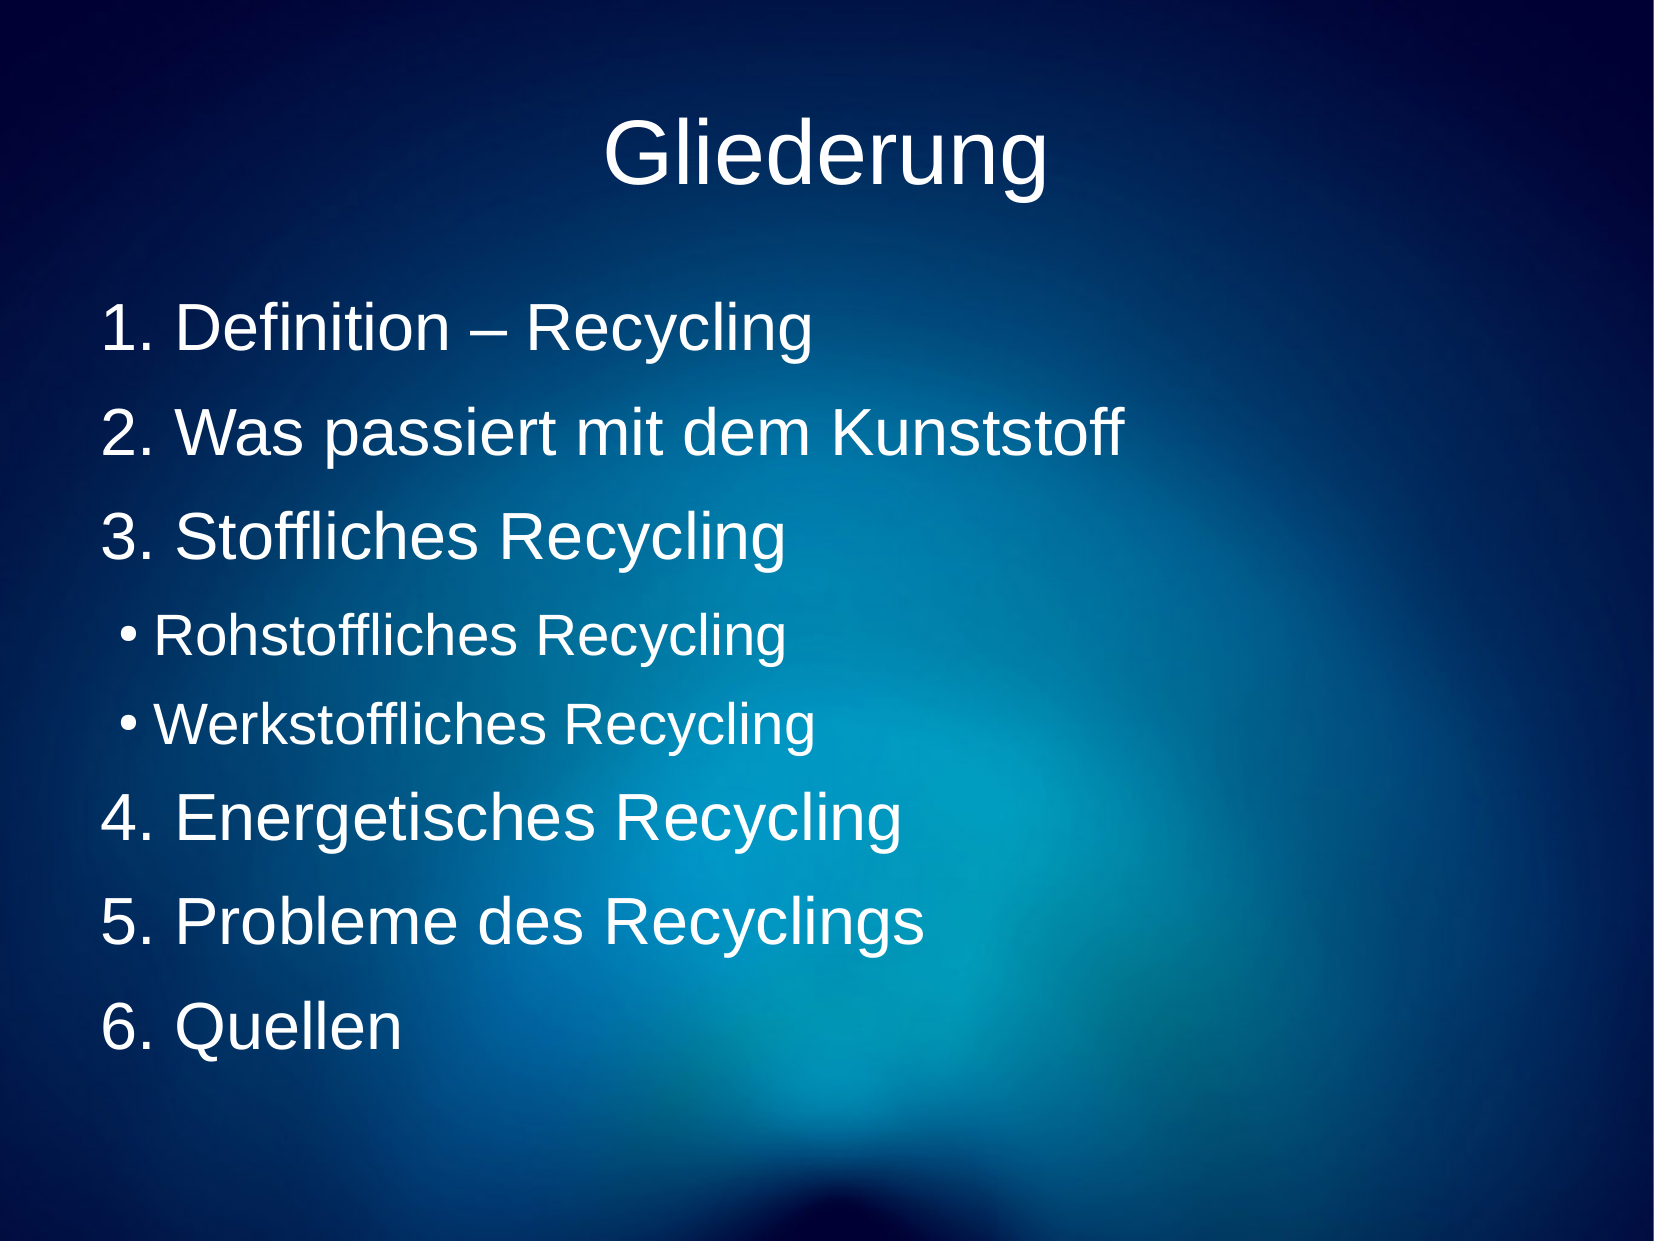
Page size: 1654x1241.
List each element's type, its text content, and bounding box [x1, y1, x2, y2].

list Definition – Recycling Was passiert mit dem Kunststoff Stoffliches Recycling Rohstoffliches Recycling Werkstoffliches Recycling Energetisches Recycling Probleme des Recyclings Quellen [82, 290, 1571, 1109]
picture [0, 0, 1654, 1241]
title Gliederung [82, 49, 1571, 257]
